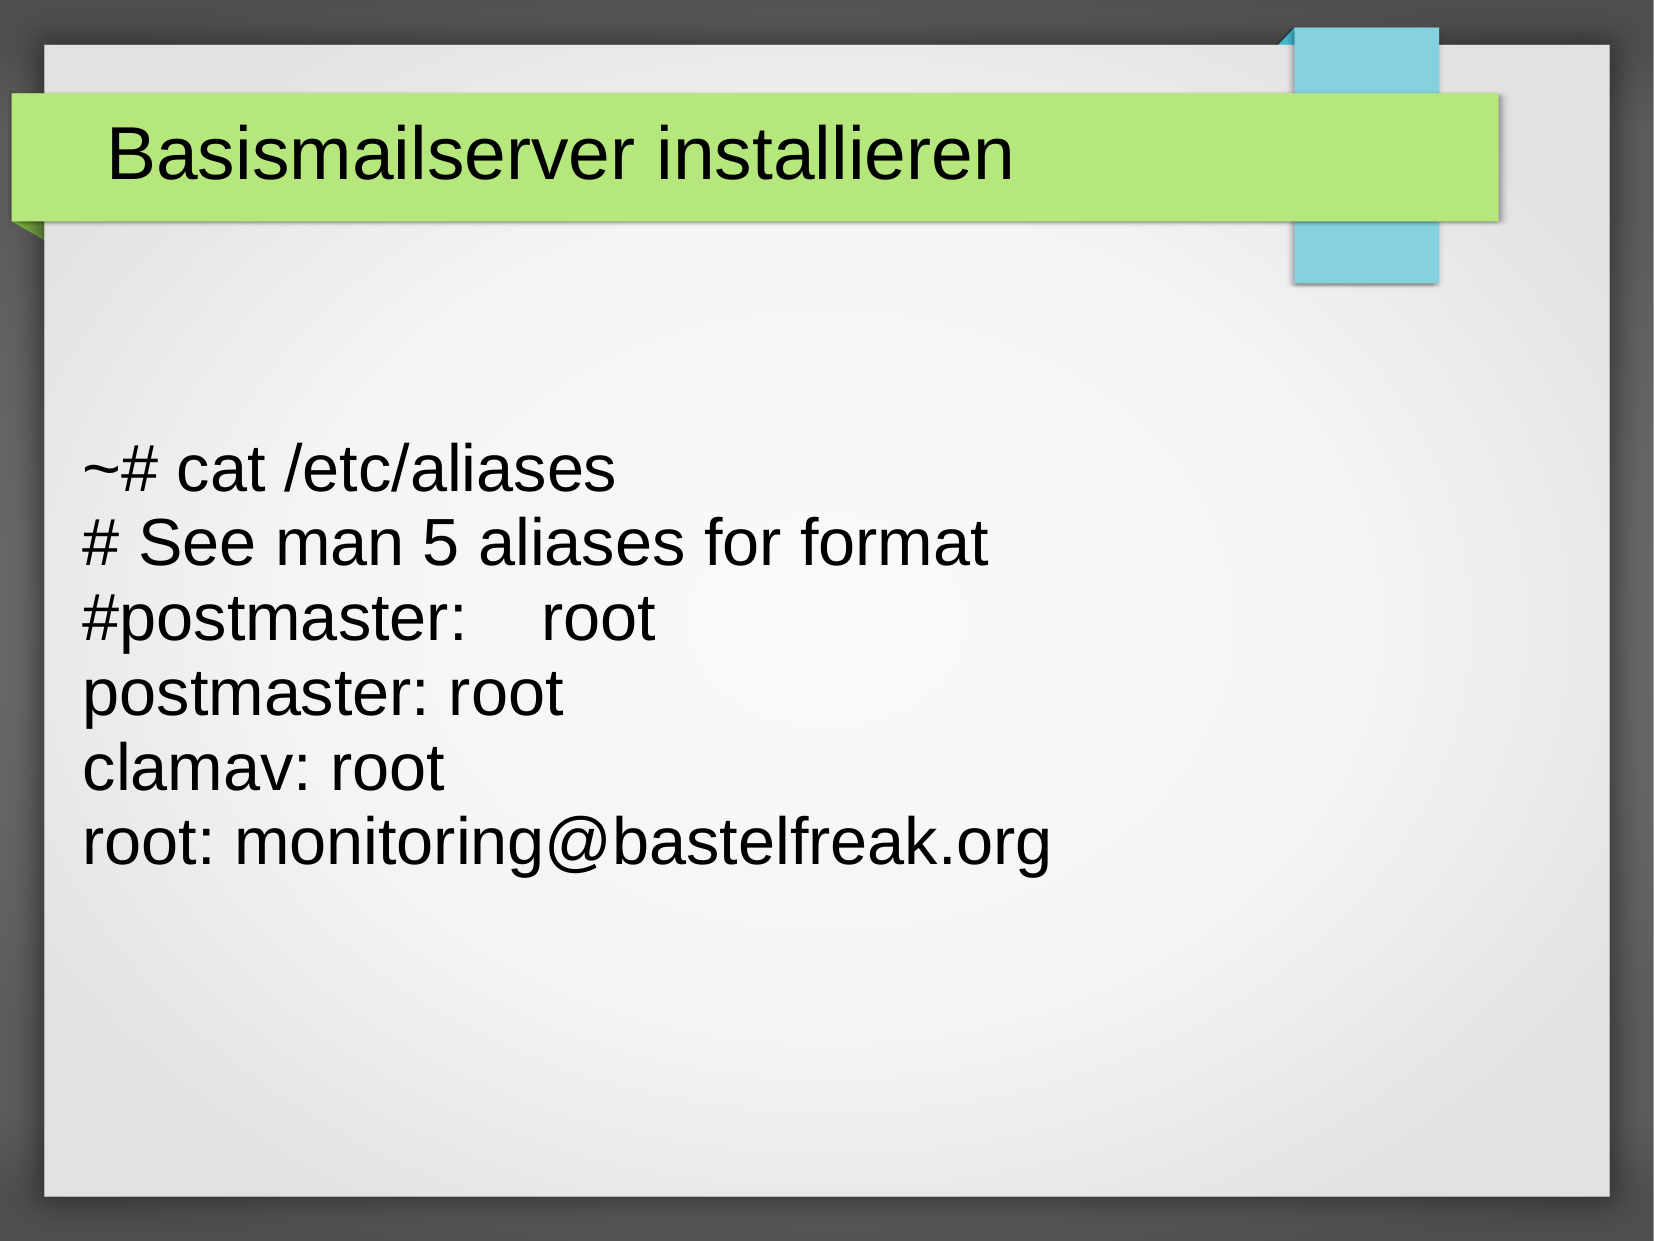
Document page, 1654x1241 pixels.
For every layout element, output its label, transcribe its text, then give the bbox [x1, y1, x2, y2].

title Basismailserver installieren [106, 94, 1264, 213]
subtitle ~# cat /etc/aliases # See man 5 aliases for format #postmaster: root postmaster: root clamav: root root: monitoring@bastelfreak.org [82, 295, 1571, 1015]
picture [0, 0, 1654, 1241]
